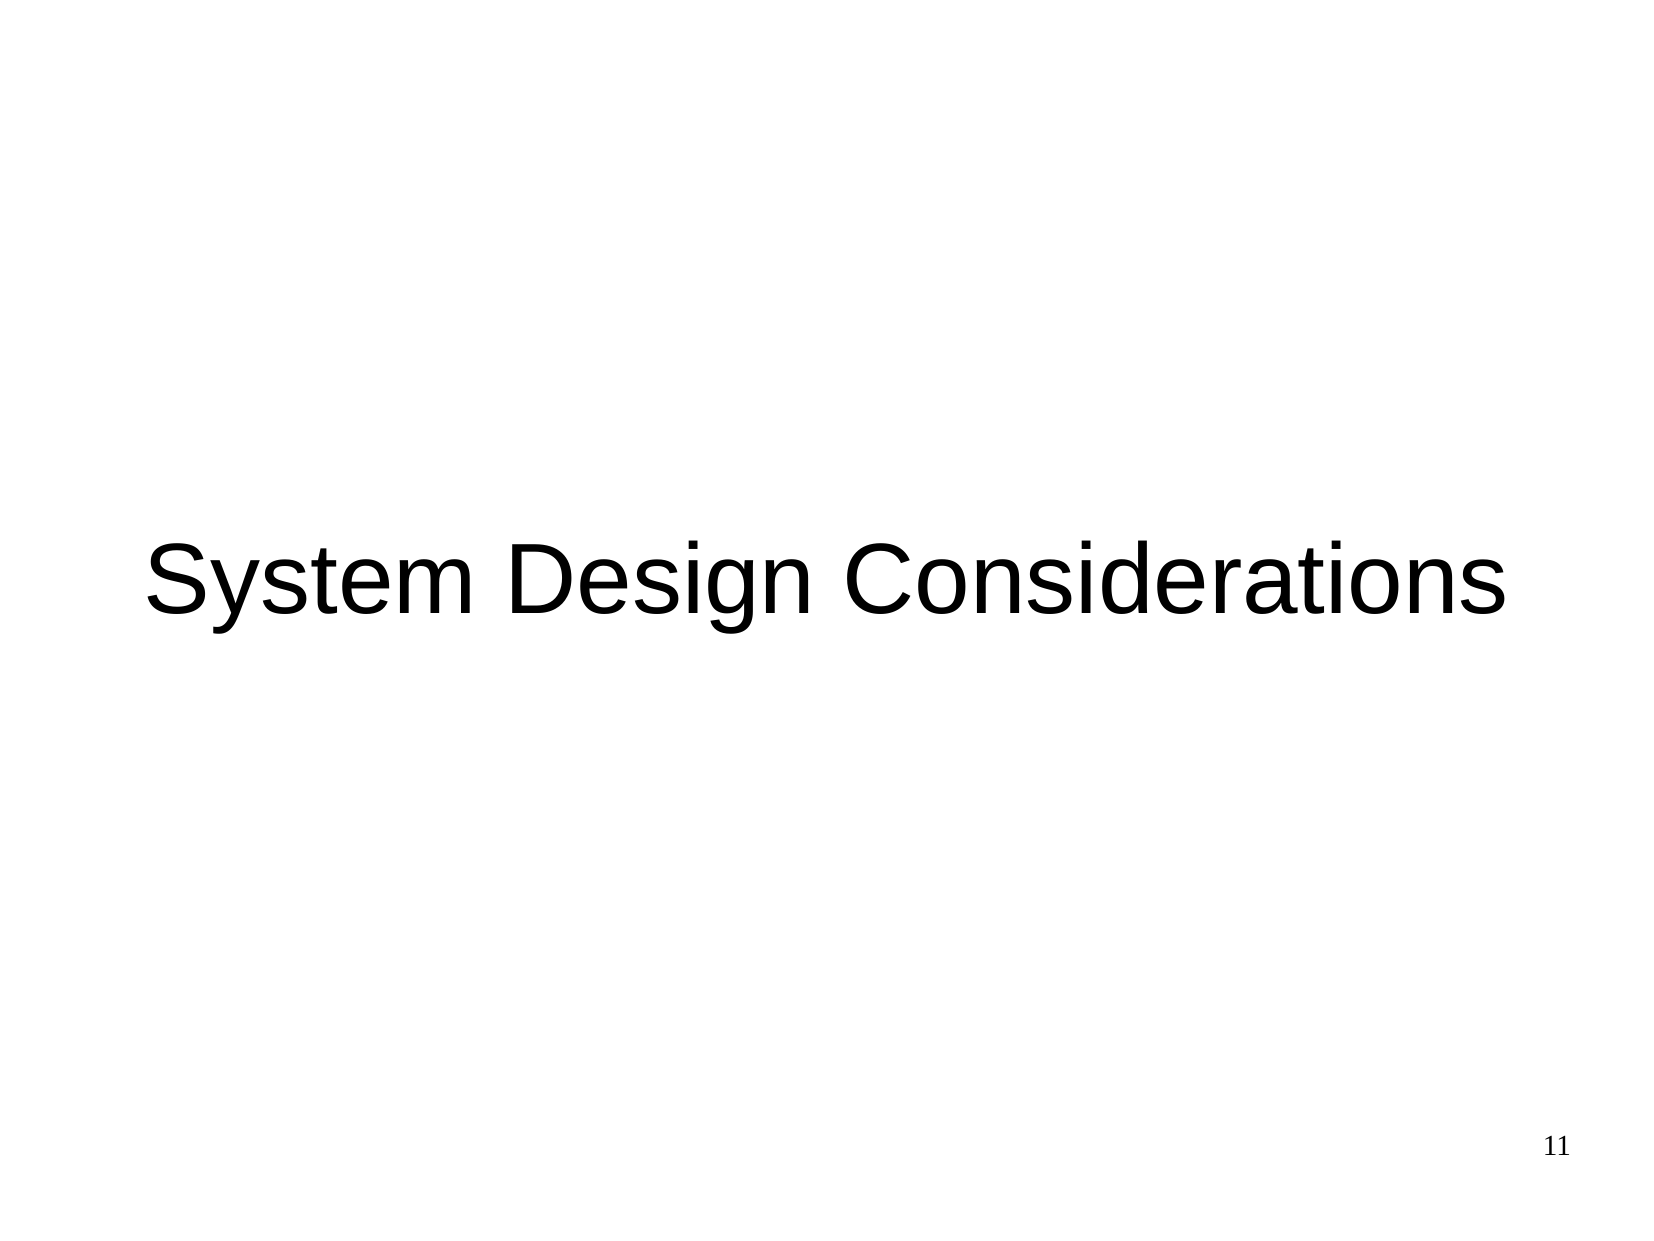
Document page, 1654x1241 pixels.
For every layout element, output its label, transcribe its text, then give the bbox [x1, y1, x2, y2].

subtitle System Design Considerations [82, 56, 1571, 1102]
